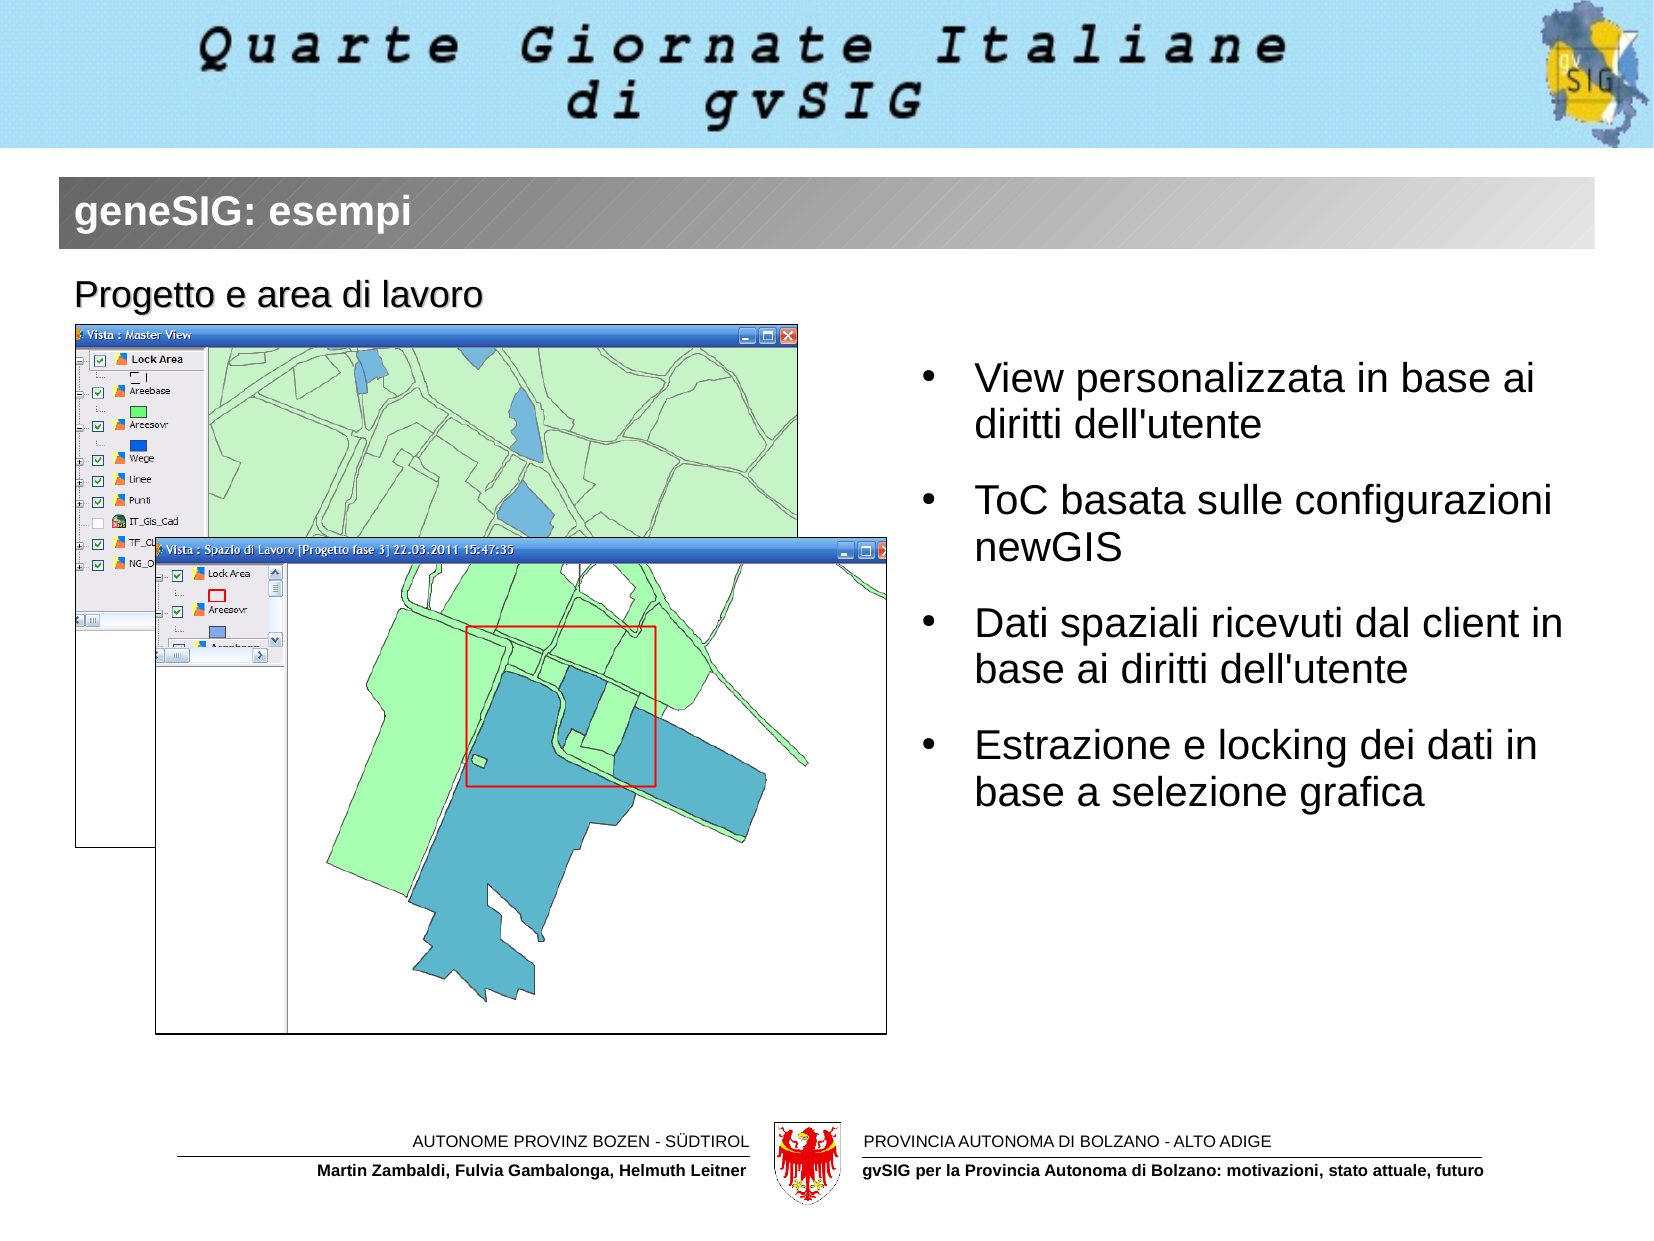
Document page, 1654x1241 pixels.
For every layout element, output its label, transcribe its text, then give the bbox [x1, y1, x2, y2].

text_box [59, 177, 1595, 249]
picture [774, 1122, 841, 1205]
text_box Progetto e area di lavoro [59, 265, 502, 323]
picture [156, 538, 886, 1034]
list View personalizzata in base ai diritti dell'utente ToC basata sulle configurazioni newGIS Dati spaziali ricevuti dal client in base ai diritti dell'utente Estrazione e locking dei dati in base a selezione grafica [903, 354, 1613, 1063]
text_box geneSIG: esempi [59, 183, 1447, 246]
picture [75, 324, 798, 848]
